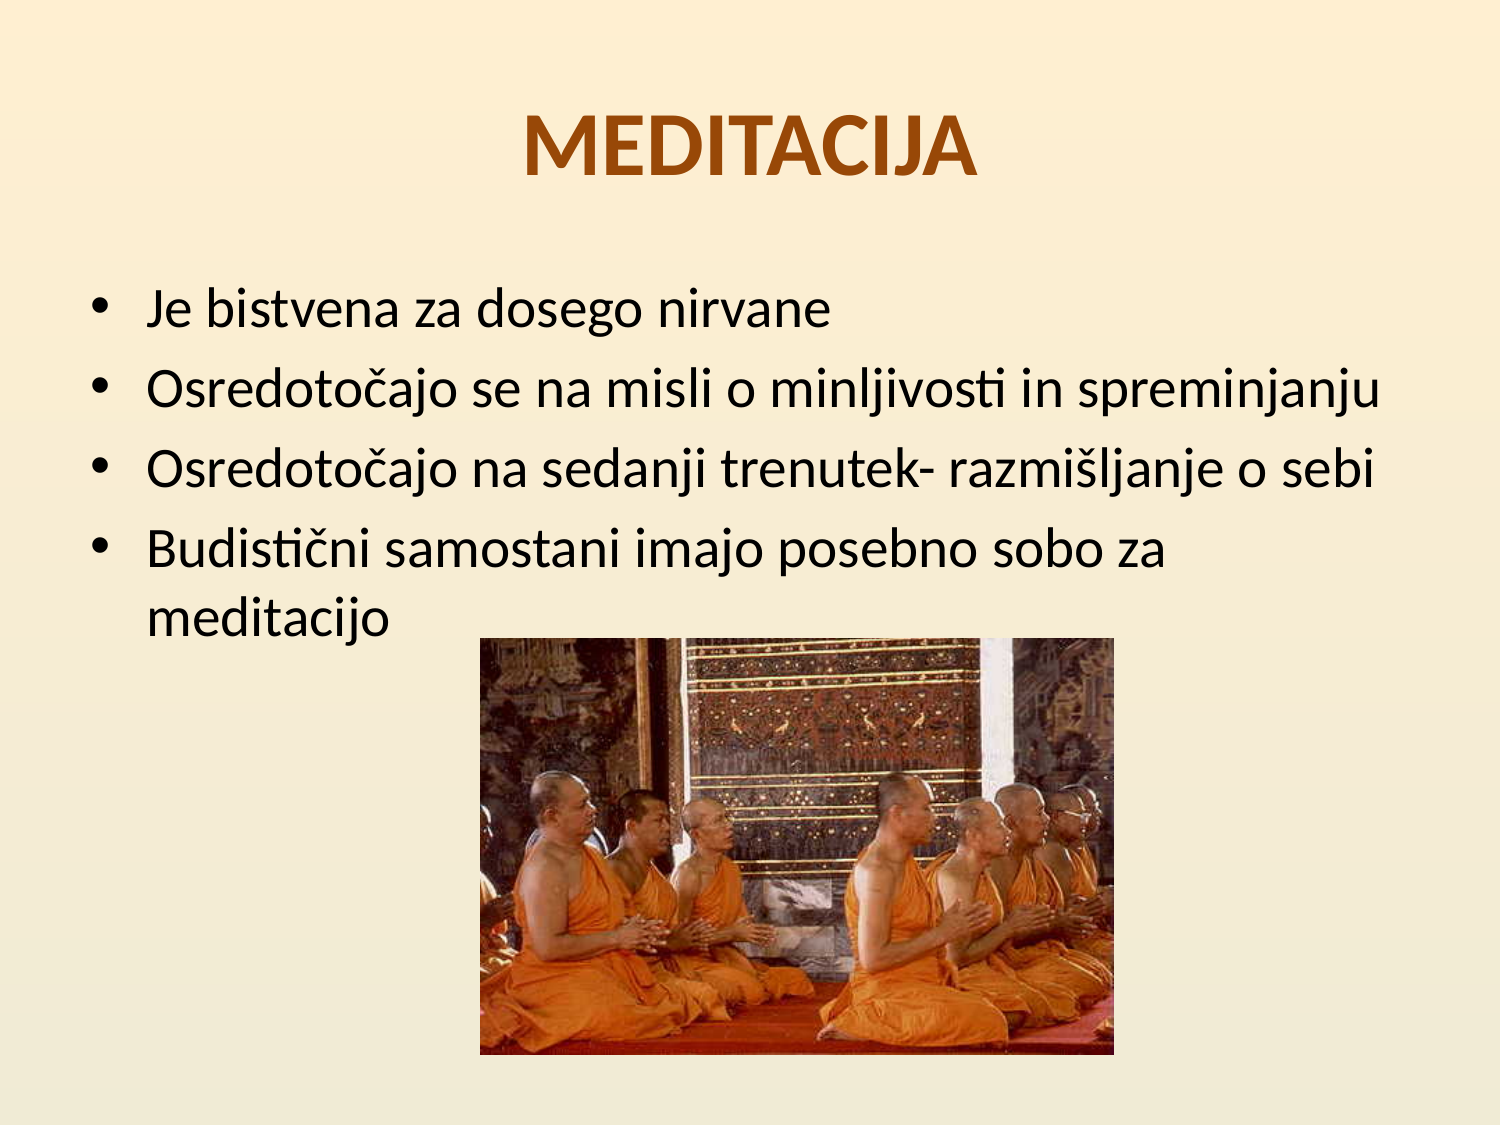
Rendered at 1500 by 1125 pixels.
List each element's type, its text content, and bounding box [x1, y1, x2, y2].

title MEDITACIJA [75, 45, 1425, 233]
picture [480, 638, 1114, 1055]
list Je bistvena za dosego nirvane Osredotočajo se na misli o minljivosti in spreminjanju Osredotočajo na sedanji trenutek- razmišljanje o sebi Budistični samostani imajo posebno sobo za meditacijo [75, 262, 1425, 1005]
